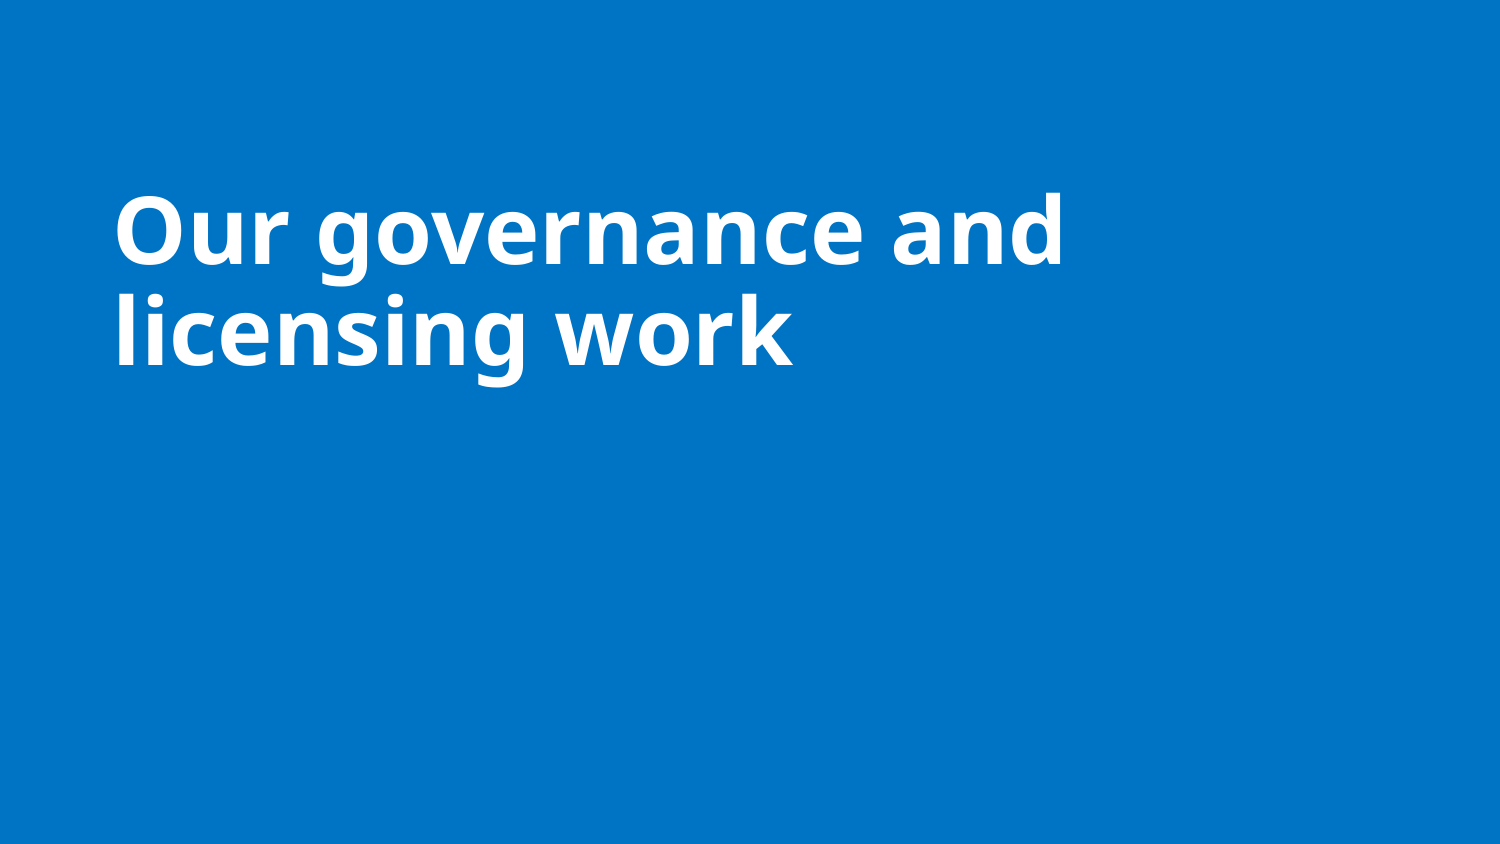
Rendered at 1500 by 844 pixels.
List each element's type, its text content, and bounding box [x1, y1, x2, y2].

title Our governance and licensing work [112, 183, 1375, 401]
